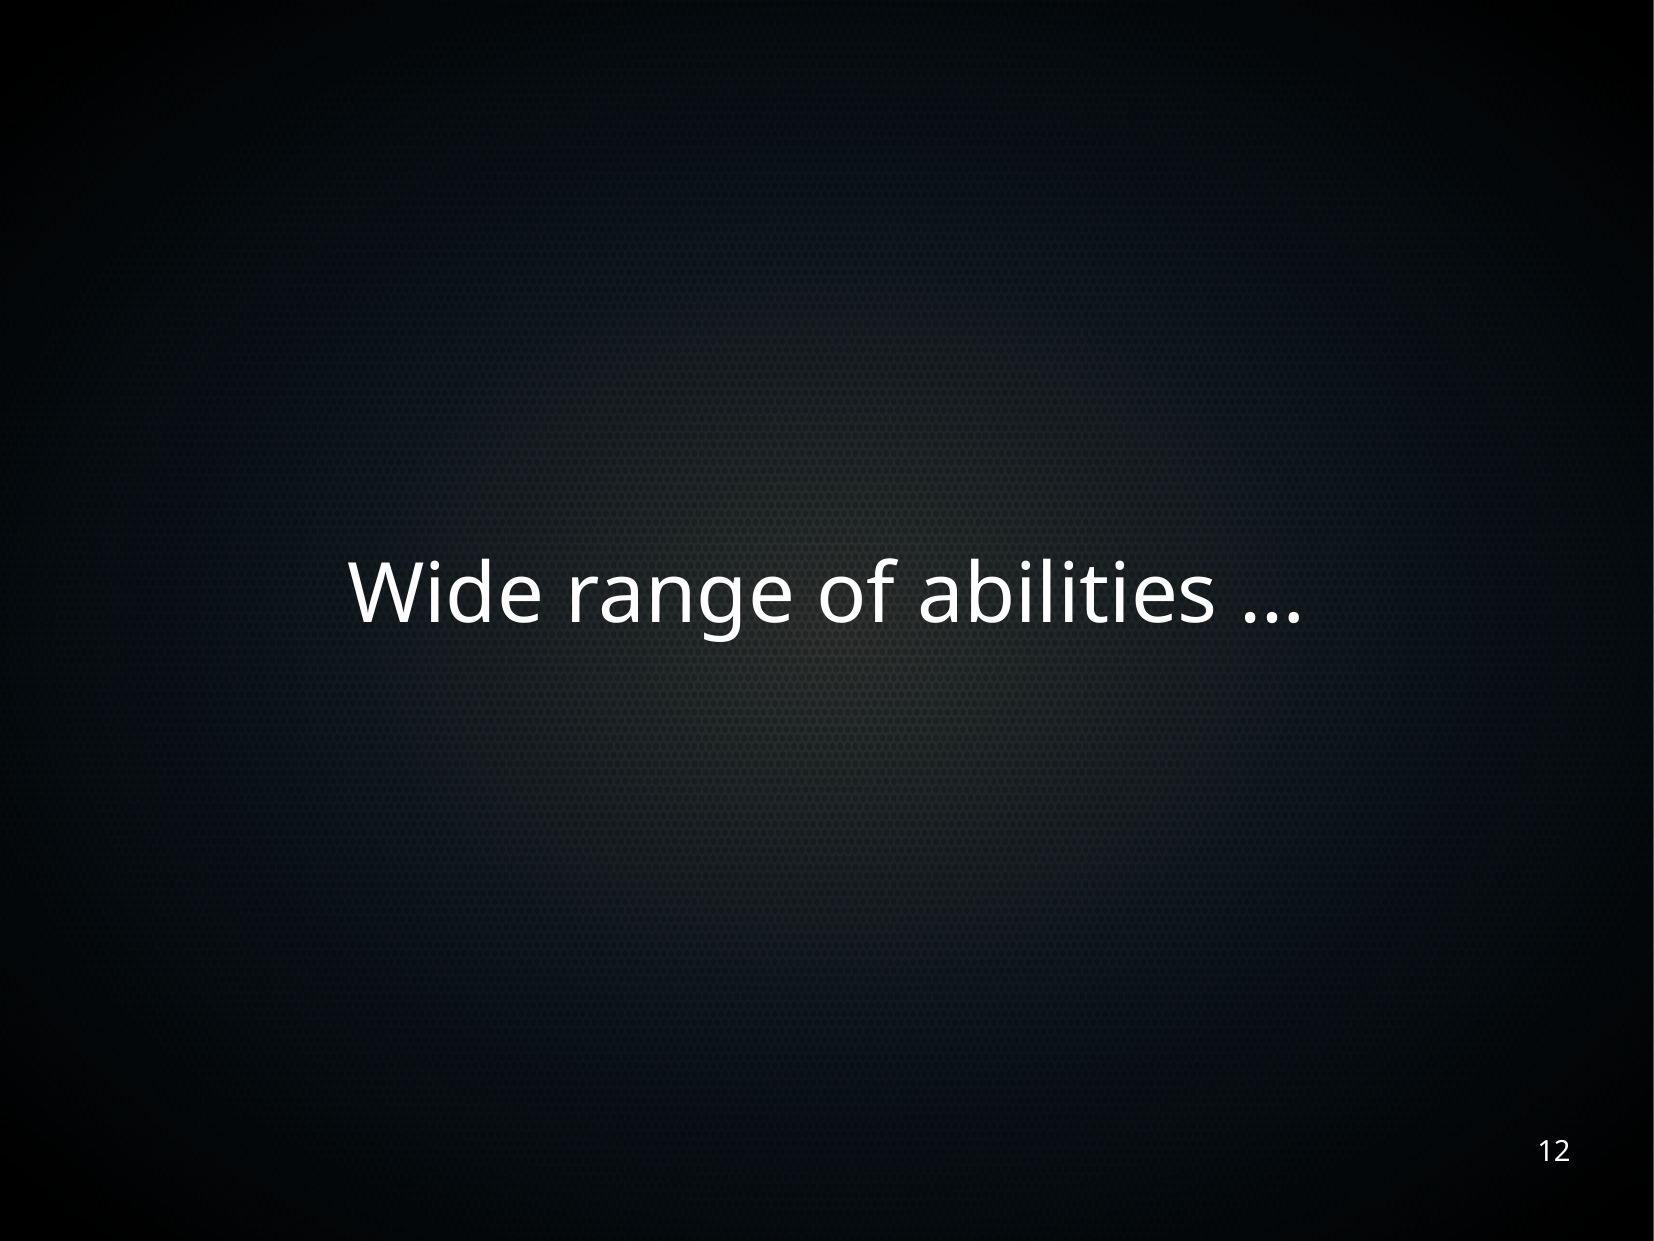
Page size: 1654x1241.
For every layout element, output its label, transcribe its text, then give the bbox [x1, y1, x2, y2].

title Wide range of abilities … [82, 486, 1571, 694]
picture [0, 0, 1654, 1241]
